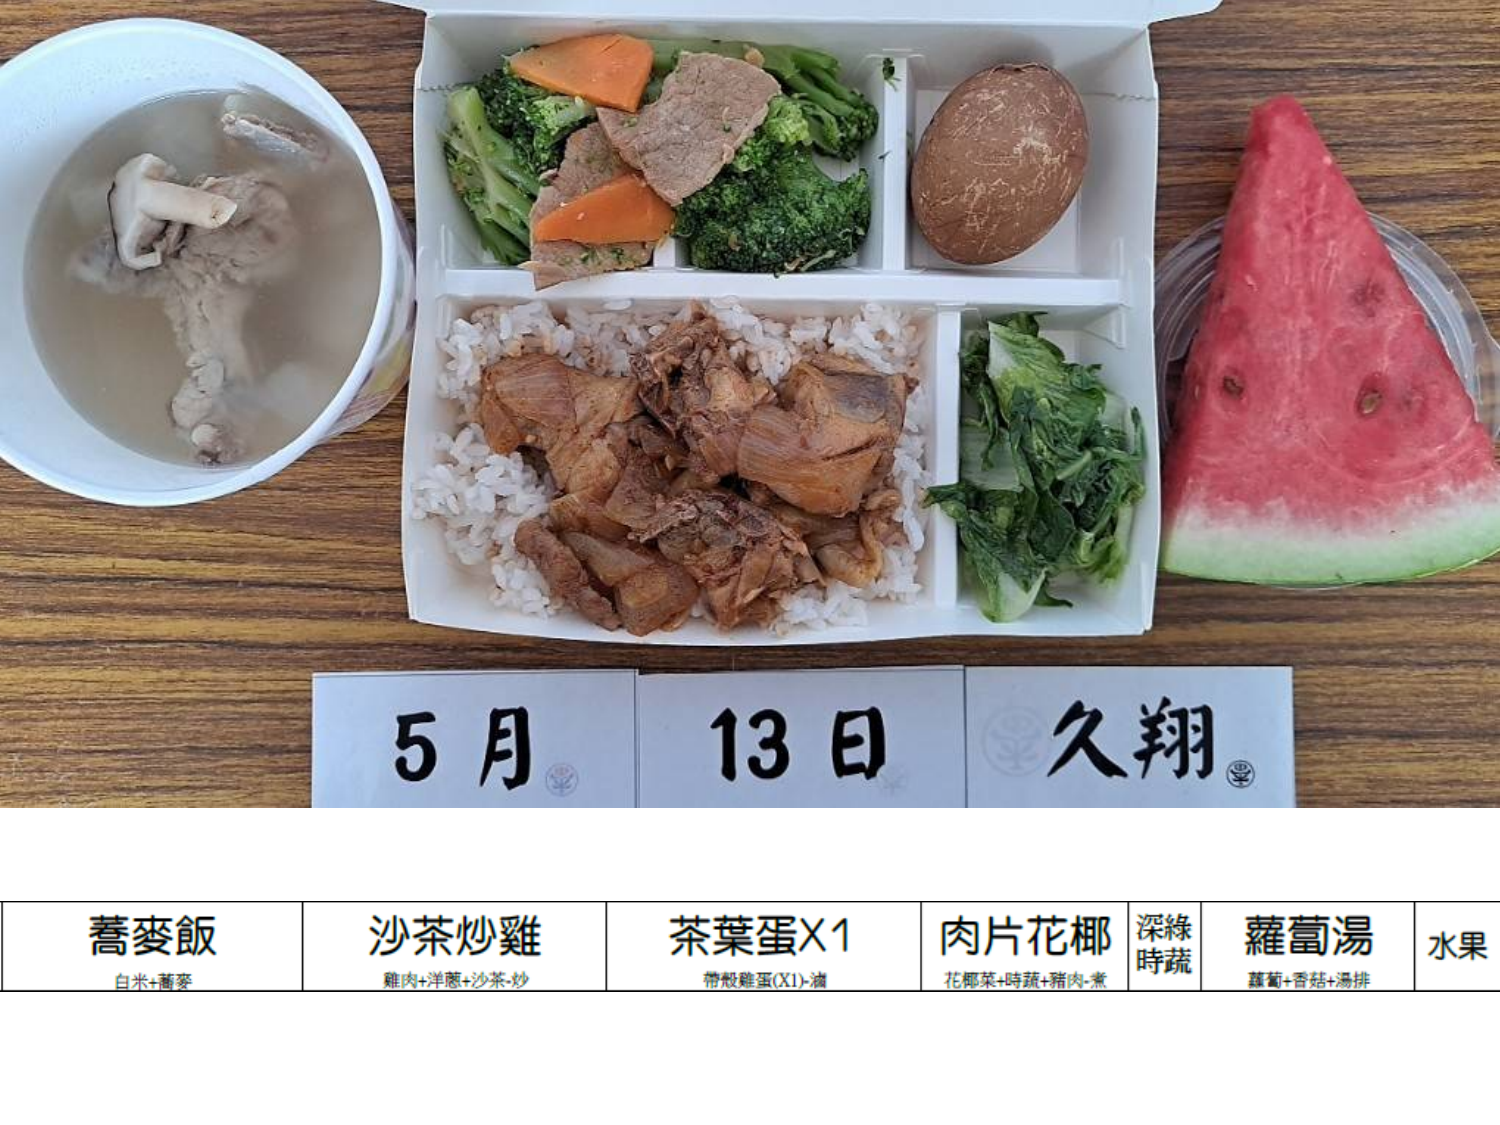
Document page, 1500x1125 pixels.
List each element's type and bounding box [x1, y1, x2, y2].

picture [0, 901, 1500, 992]
picture [0, 0, 1500, 808]
